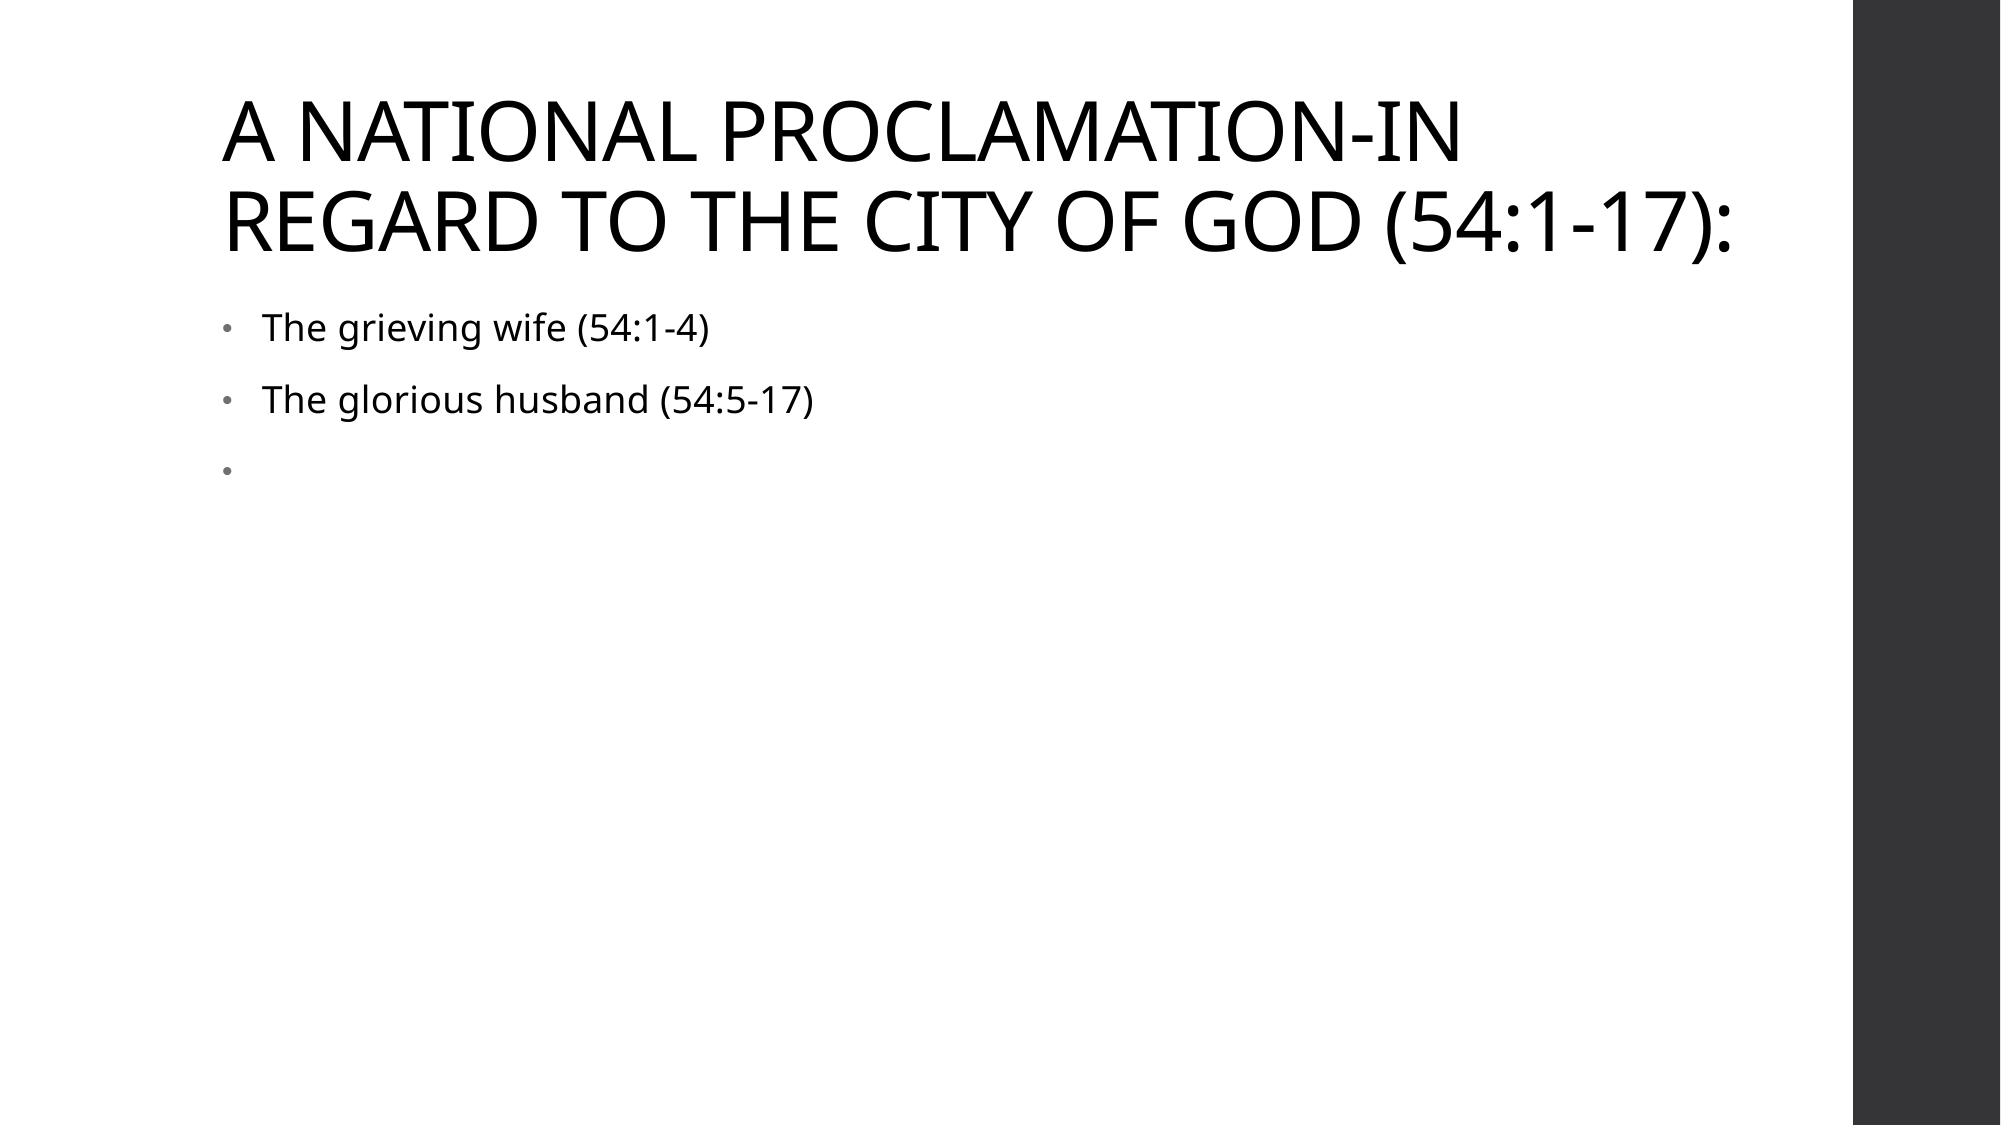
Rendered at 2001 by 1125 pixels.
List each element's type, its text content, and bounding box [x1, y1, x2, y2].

title A NATIONAL PROCLAMATION-IN REGARD TO THE CITY OF GOD (54:1-17): [206, 60, 1797, 278]
list The grieving wife (54:1-4) The glorious husband (54:5-17) [206, 299, 1617, 1014]
